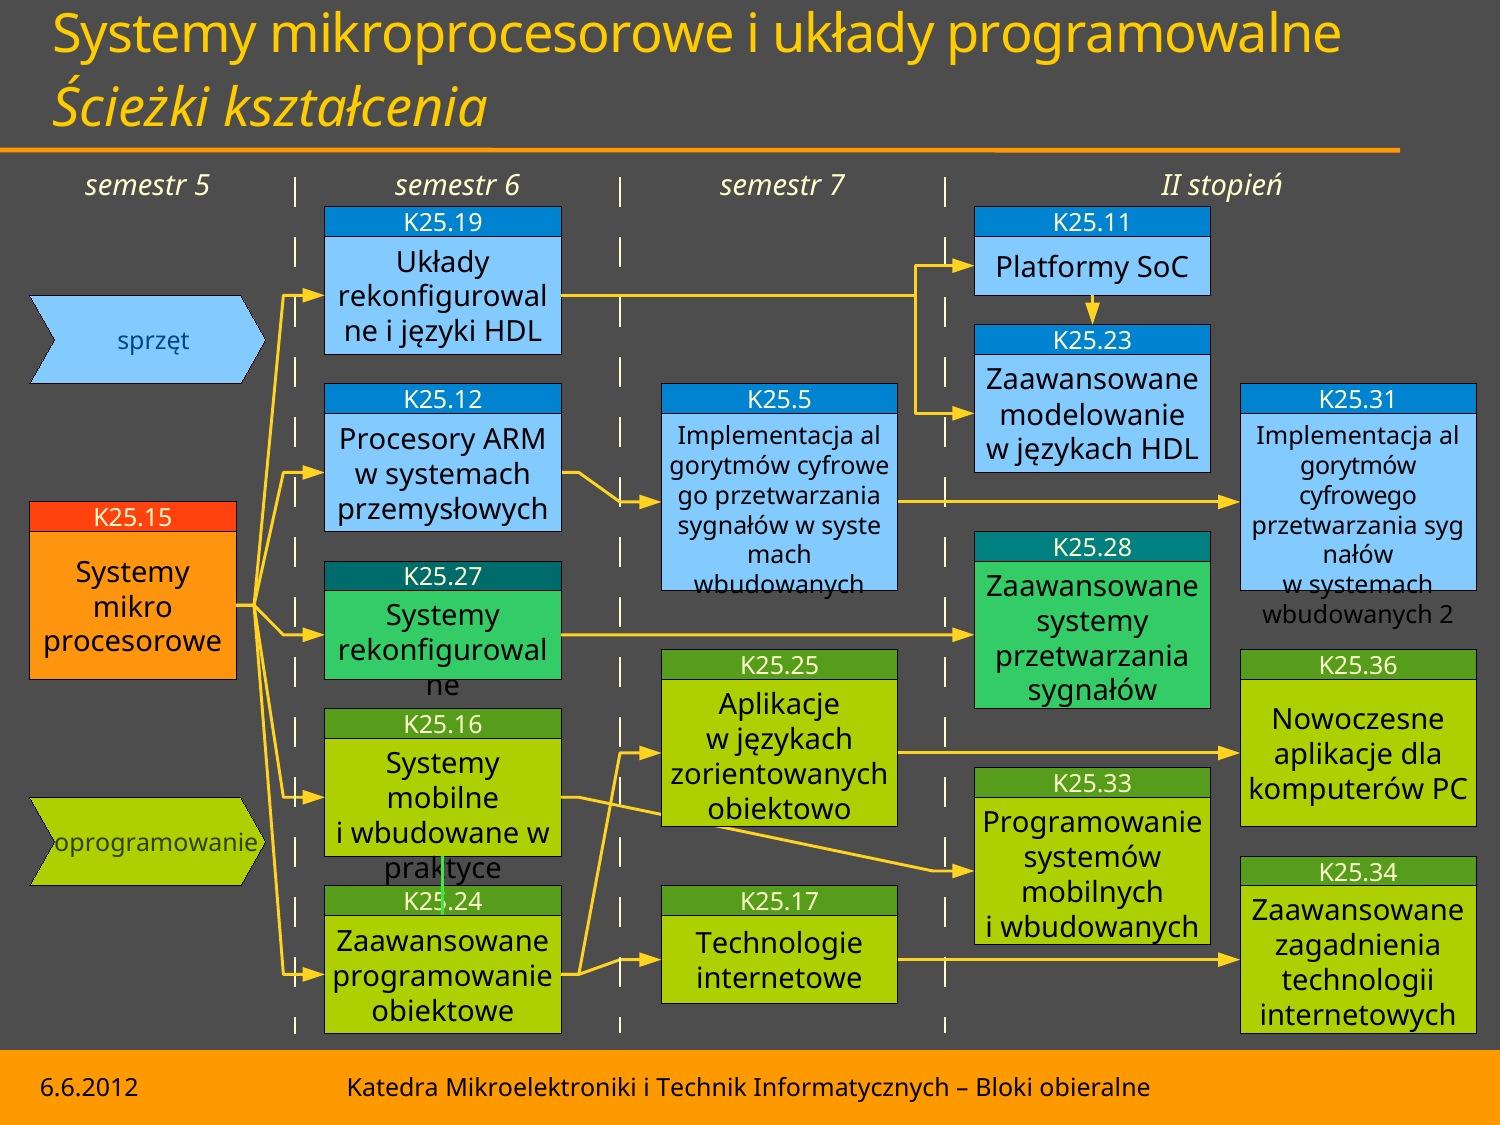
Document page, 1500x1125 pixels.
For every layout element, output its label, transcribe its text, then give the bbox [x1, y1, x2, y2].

text_box K25.19 [324, 206, 562, 237]
text_box Implementacja al­gorytmów cyfrowego przetwarzania syg­nałów w systemach wbudowanych 2 [1240, 414, 1477, 591]
text_box K25.33 [974, 767, 1211, 798]
text_box Zaawansowane programowanie obiektowe [324, 916, 562, 1034]
text_box sprzęt [29, 295, 266, 384]
text_box Programowanie systemów mobilnych i wbudowanych [974, 798, 1211, 945]
text_box K25.28 [974, 531, 1211, 562]
text_box K25.27 [324, 561, 562, 591]
text_box Zaawansowane systemy przetwarzania sygnałów [974, 562, 1211, 709]
text_box K25.16 [324, 708, 562, 739]
text_box semestr 7 [709, 159, 856, 207]
title Systemy mikroprocesorowe i układy programowalne Ścieżki kształcenia [52, 3, 1500, 135]
text_box K25.36 [1240, 649, 1477, 680]
text_box K25.23 [974, 324, 1211, 355]
text_box Nowoczesne aplikacje dla komputerów PC [1240, 680, 1477, 827]
text_box II stopień [1151, 159, 1294, 207]
text_box Implementacja al­gorytmów cyfrowe­go przetwarzania sygnałów w syste­mach wbudowanych [661, 414, 898, 591]
text_box Procesory ARM w systemach przemysłowych [324, 413, 562, 532]
text_box K25.17 [661, 885, 898, 916]
text_box semestr 6 [384, 159, 532, 207]
text_box K25.34 [1240, 856, 1477, 886]
text_box Platformy SoC [974, 237, 1211, 296]
text_box Systemy mikro­procesorowe [29, 532, 237, 680]
text_box K25.25 [661, 649, 898, 680]
text_box oprogramowanie [29, 797, 266, 886]
text_box Systemy mobilne i wbudowane w praktyce [324, 739, 562, 857]
text_box Układy rekonfigurowalne i języki HDL [324, 237, 562, 355]
text_box Zaawansowane modelowanie w językach HDL [974, 355, 1211, 473]
text_box Technologie internetowe [661, 916, 898, 1004]
text_box K25.15 [29, 501, 237, 532]
text_box Zaawansowane zagadnienia technologii internetowych [1240, 886, 1477, 1034]
text_box K25.5 [661, 383, 898, 414]
text_box K25.31 [1240, 383, 1477, 414]
text_box K25.11 [974, 206, 1211, 237]
text_box Systemy rekonfigurowalne [324, 591, 562, 680]
text_box Aplikacje w językach zorientowanych obiektowo [661, 680, 898, 827]
text_box K25.24 [324, 885, 562, 916]
text_box K25.12 [324, 383, 562, 413]
text_box semestr 5 [74, 160, 222, 207]
